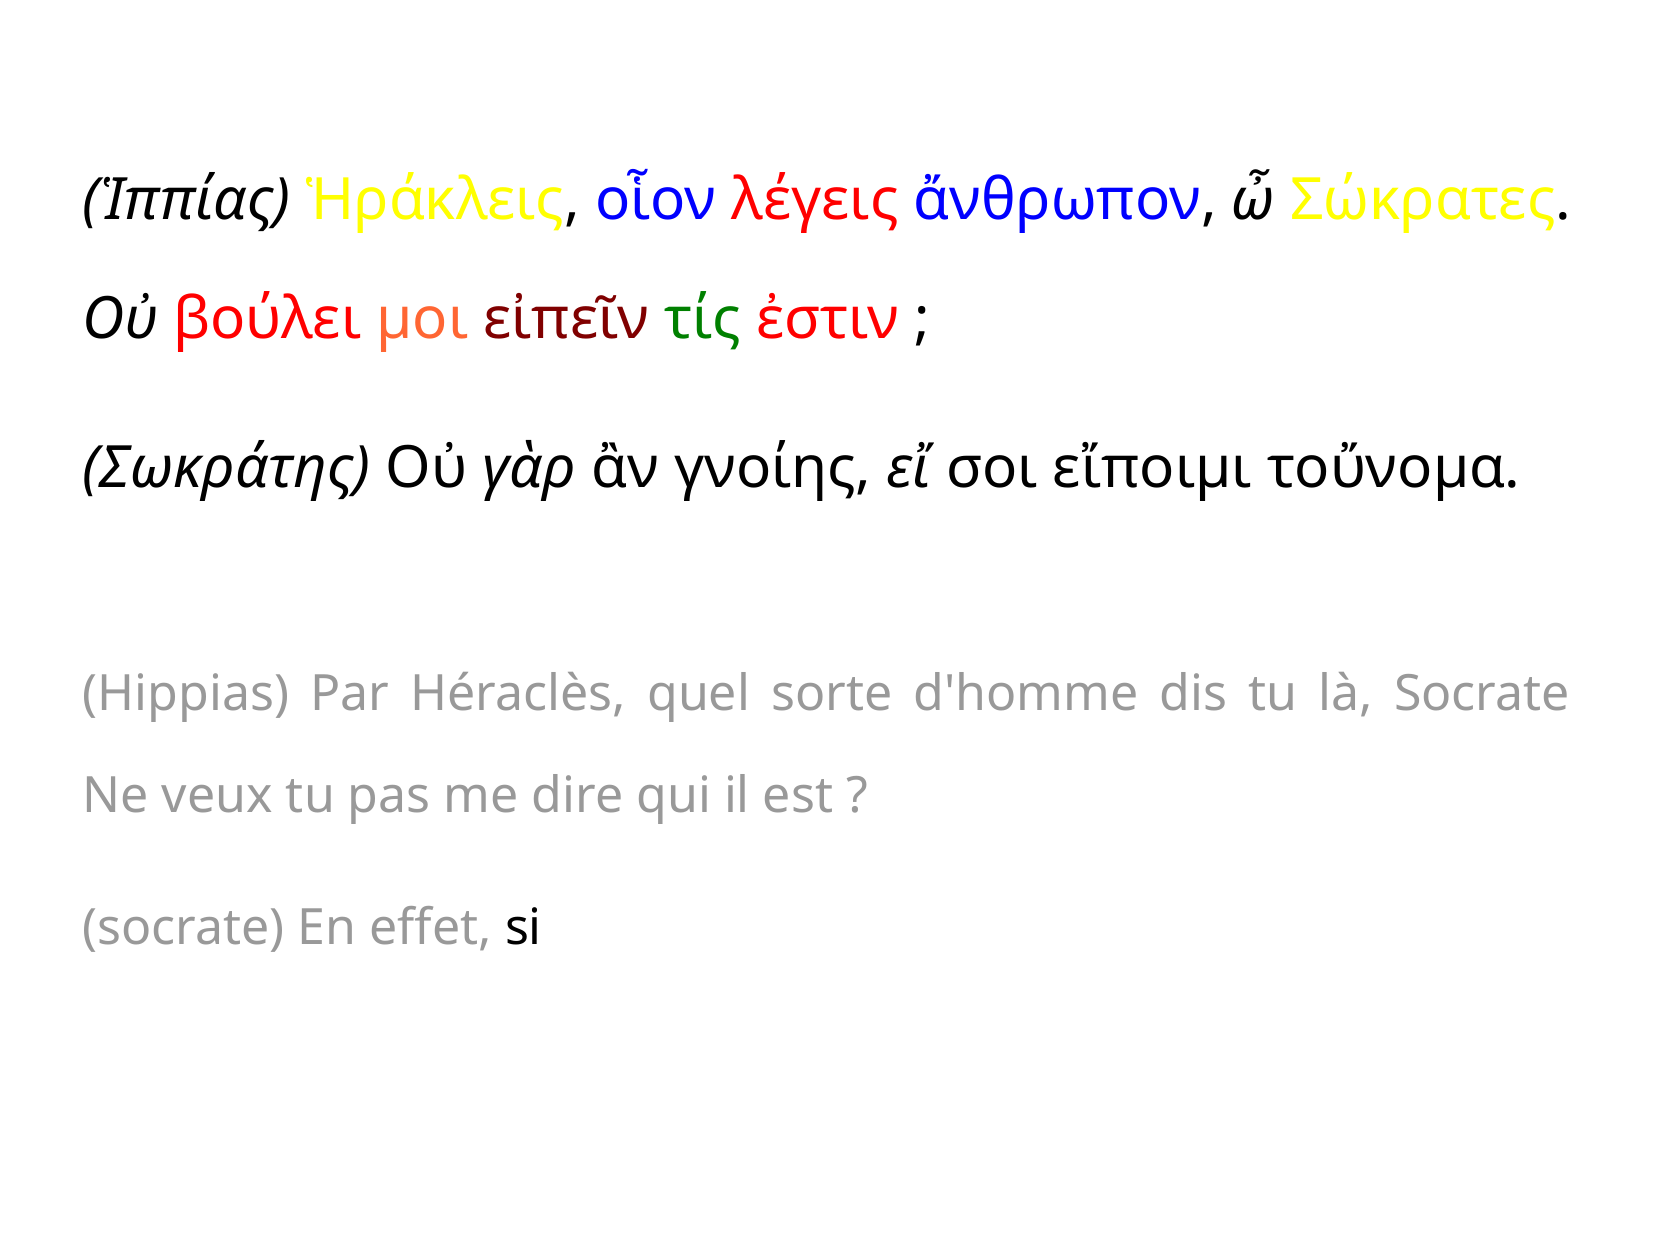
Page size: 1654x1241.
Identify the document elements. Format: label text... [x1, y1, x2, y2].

list (Ἱππίας) Ἡράκλεις, οἷον λέγεις ἄνθρωπον, ὦ Σώκρατες. Οὐ βούλει μοι εἰπεῖν τίς ἐστιν ; (Σωκράτης) Οὐ γὰρ ἂν γνοίης, εἴ σοι εἴποιμι τοὔνομα. (Hippias) Par Héraclès, quel sorte d'homme dis tu là, Socrate Ne veux tu pas me dire qui il est ? (socrate) En effet, si [82, 118, 1571, 1241]
